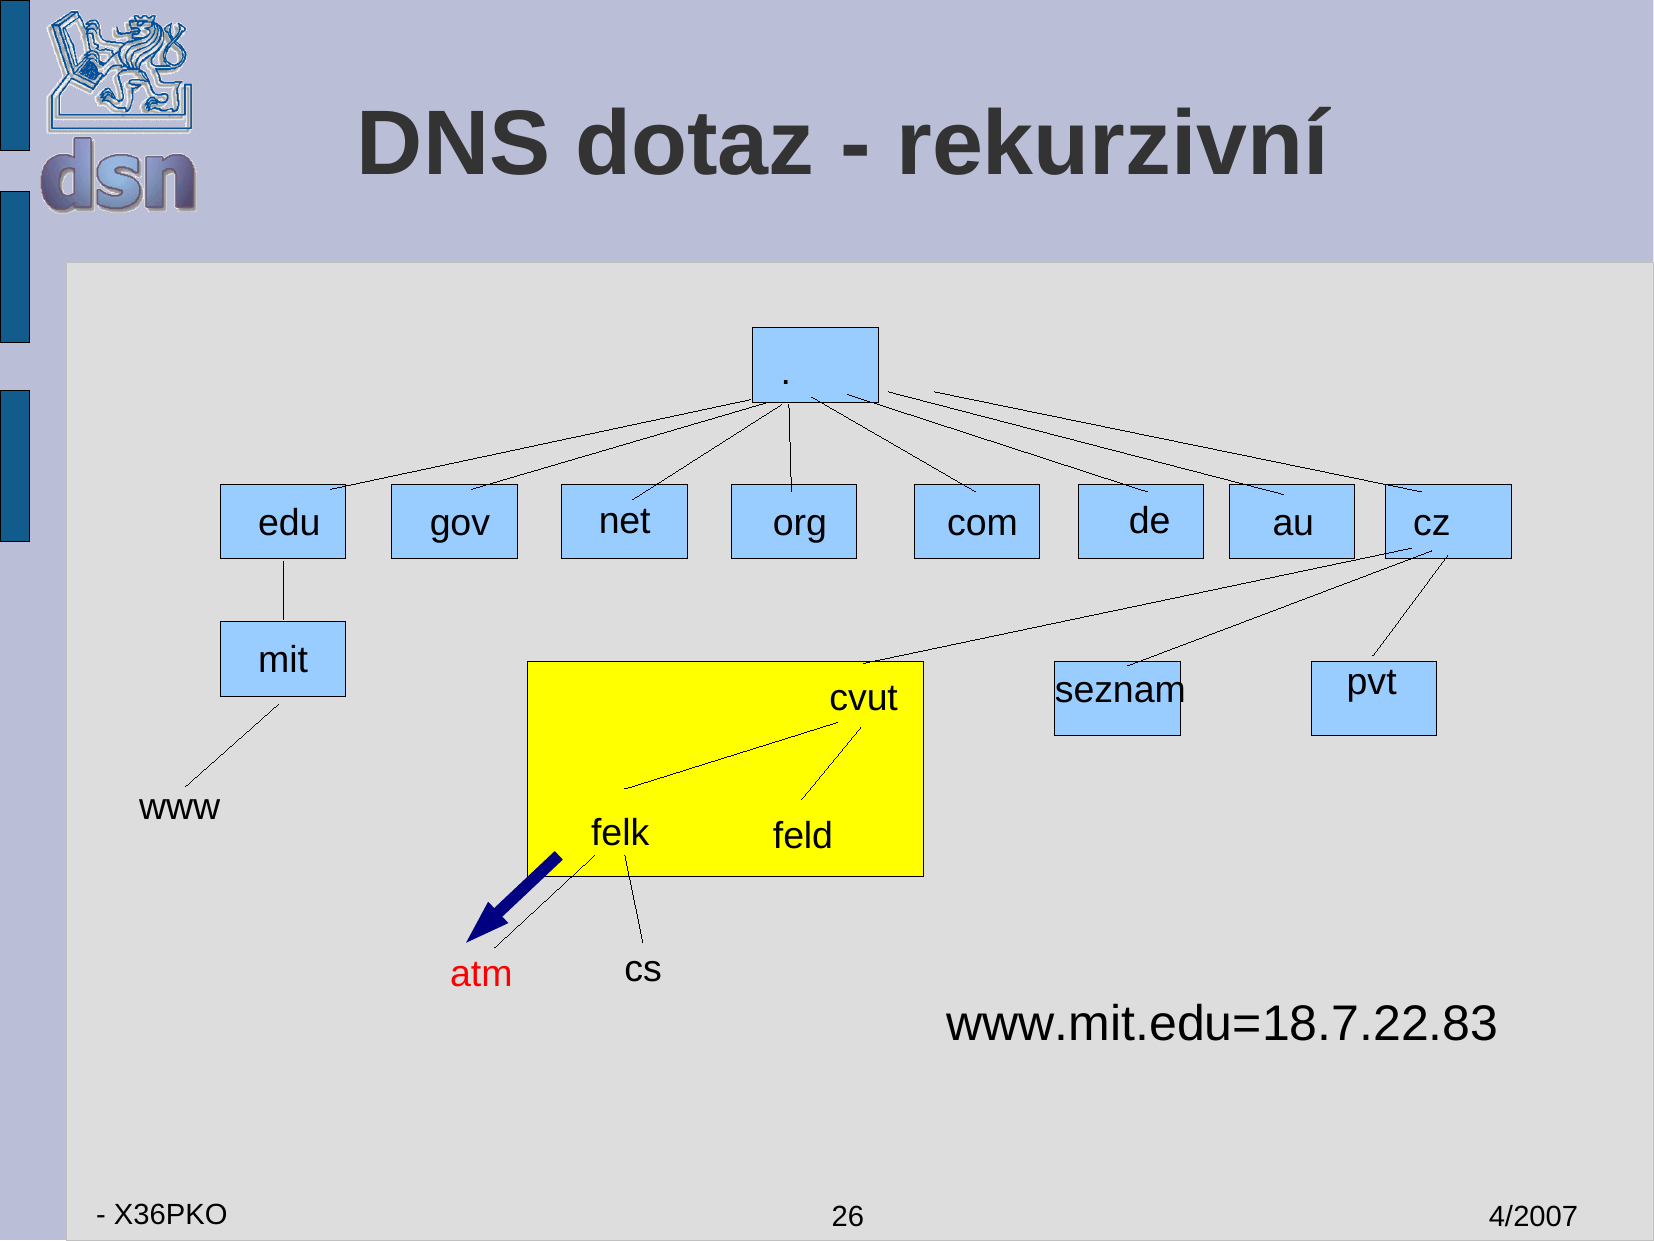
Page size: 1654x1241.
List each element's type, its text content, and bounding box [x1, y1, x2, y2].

text_box [914, 484, 1040, 559]
text_box au [1257, 494, 1329, 552]
text_box net [583, 491, 666, 549]
text_box atm [435, 945, 528, 1002]
title DNS dotaz - rekurzivní [210, 39, 1478, 247]
text_box cz [1398, 494, 1466, 552]
text_box edu [243, 494, 336, 552]
text_box [220, 484, 346, 559]
text_box cvut [814, 668, 913, 726]
text_box [391, 484, 518, 559]
text_box [1385, 484, 1512, 559]
text_box [527, 661, 924, 877]
text_box mit [220, 621, 346, 697]
text_box cs [609, 940, 677, 997]
text_box www.mit.edu=18.7.22.83 [932, 987, 1514, 1059]
text_box org [758, 494, 842, 552]
text_box . [765, 343, 807, 401]
text_box feld [758, 806, 849, 864]
text_box com [932, 494, 1033, 552]
text_box www [124, 778, 233, 836]
text_box pvt [1331, 653, 1412, 711]
text_box [1054, 718, 1181, 736]
text_box gov [414, 494, 505, 552]
text_box [1078, 484, 1204, 559]
text_box [1229, 484, 1355, 559]
picture [10, 10, 223, 230]
text_box [731, 484, 857, 559]
text_box [752, 327, 879, 403]
text_box [1311, 661, 1437, 736]
text_box [561, 484, 688, 559]
text_box de [1114, 491, 1186, 549]
text_box felk [576, 804, 665, 862]
text_box seznam [1039, 660, 1201, 718]
